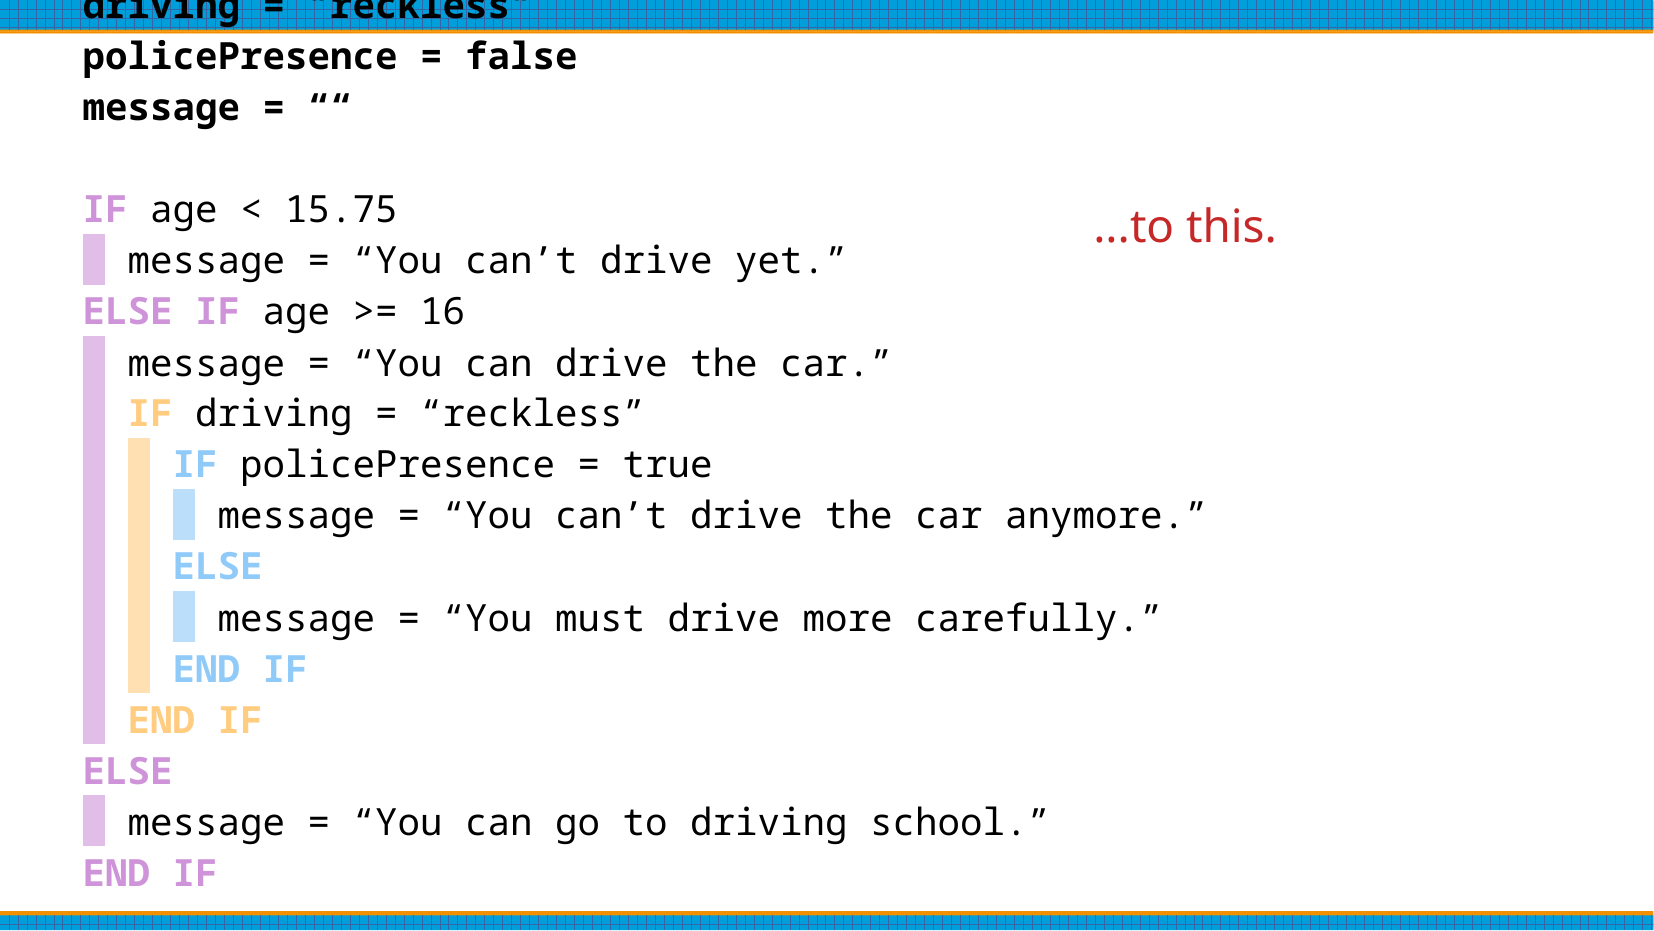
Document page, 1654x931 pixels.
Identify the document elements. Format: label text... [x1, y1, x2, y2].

text_box ...to this. [1087, 75, 1613, 376]
subtitle age = 16 driving = “reckless“ policePresence = false message = ““ IF age < 15.75 message = “You can’t drive yet.” ELSE IF age >= 16 message = “You can drive the car.” IF driving = “reckless” IF policePresence = true message = “You can’t drive the car anymore.” ELSE message = “You must drive more carefully.” END IF END IF ELSE message = “You can go to driving school.” END IF output message [82, 69, 1571, 858]
